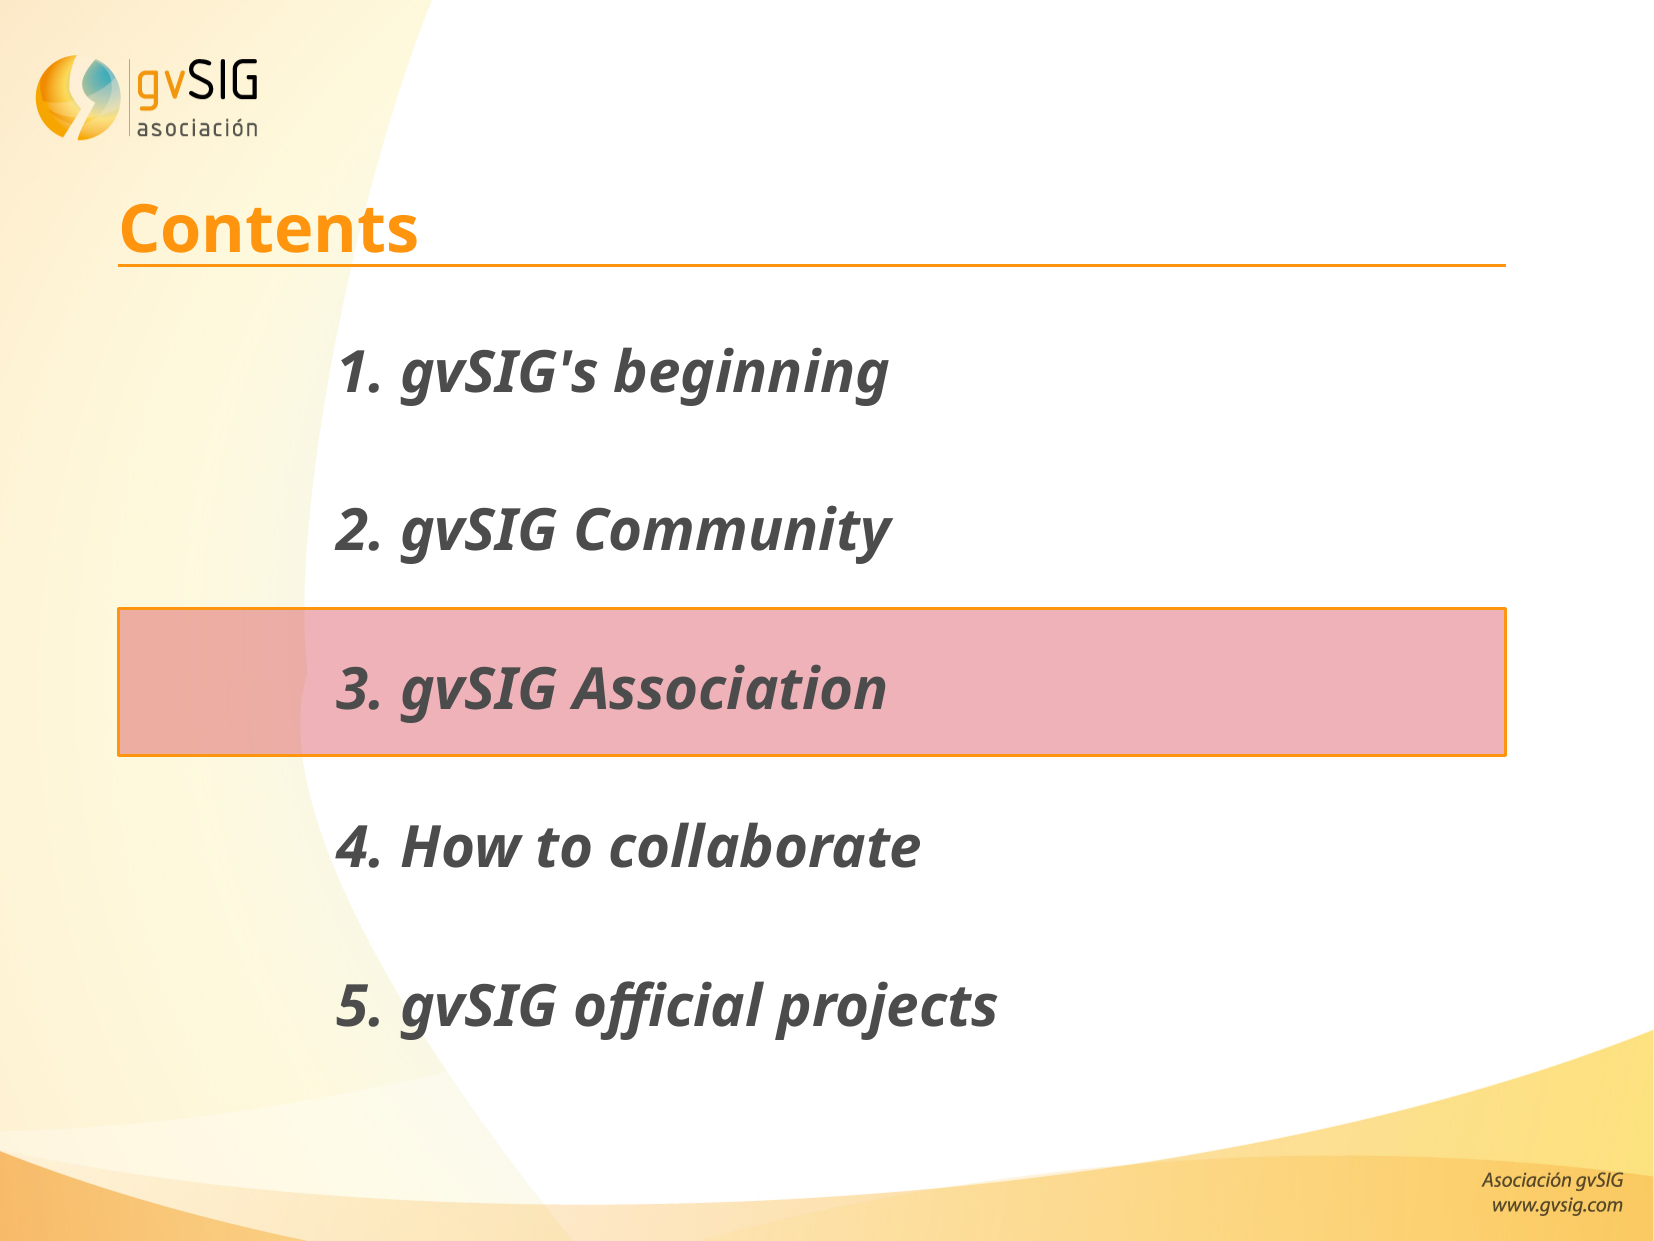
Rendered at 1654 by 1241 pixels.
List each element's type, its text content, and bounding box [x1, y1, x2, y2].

picture [660, 366, 671, 374]
picture [691, 367, 703, 381]
picture [832, 367, 844, 381]
picture [779, 367, 791, 381]
title Contents [118, 177, 1607, 276]
picture [744, 367, 756, 381]
picture [0, 0, 1654, 1241]
picture [411, 367, 423, 381]
picture [625, 367, 636, 381]
picture [866, 367, 878, 381]
text_box [118, 608, 336, 756]
title 1. gvSIG's beginning 2. gvSIG Community 3. gvSIG Association 4. How to collaborate 5. gvSIG official projects [336, 381, 1654, 992]
